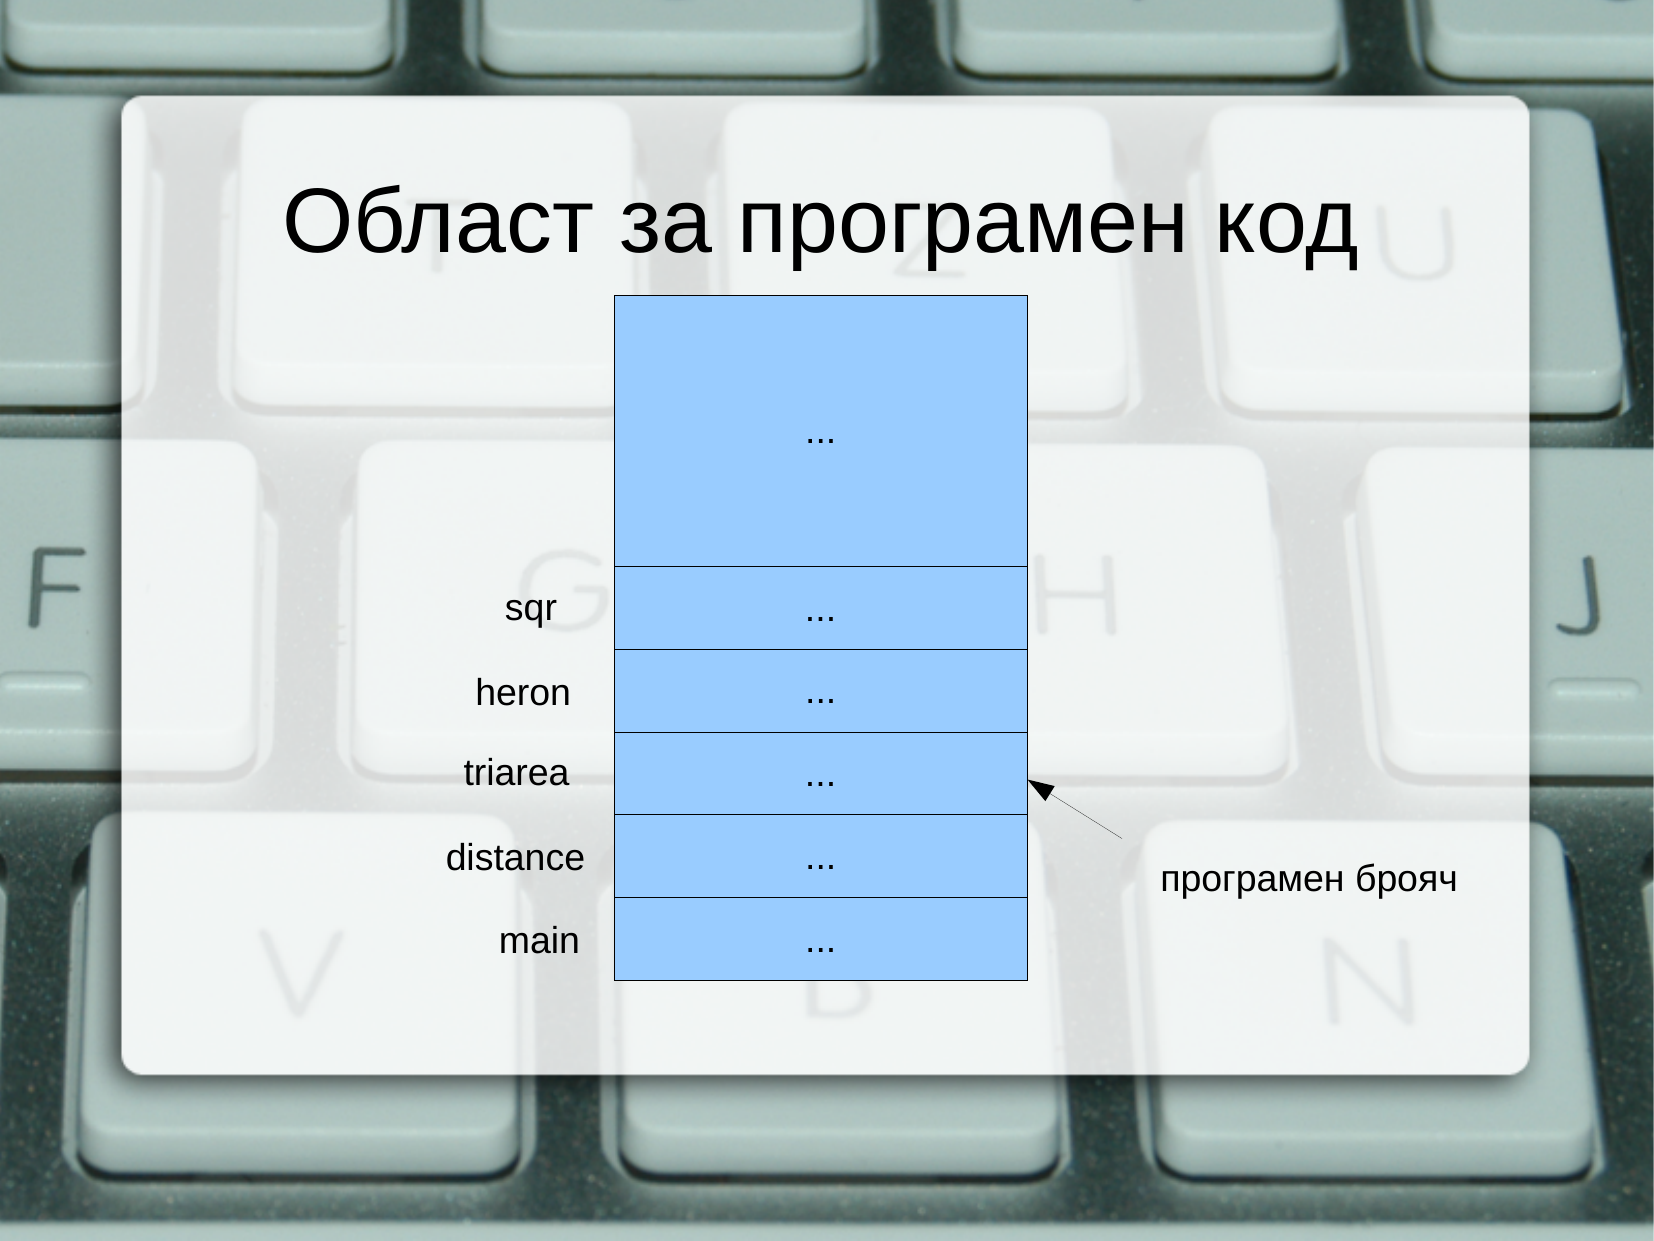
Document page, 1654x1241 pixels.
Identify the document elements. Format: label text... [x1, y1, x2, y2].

text_box triarea [448, 744, 585, 801]
text_box sqr [490, 578, 572, 636]
title Област за програмен код [135, 117, 1506, 325]
text_box heron [460, 663, 591, 721]
text_box main [484, 911, 595, 969]
text_box програмен брояч [1145, 850, 1473, 908]
text_box ... [614, 295, 1028, 566]
text_box ... [614, 815, 1028, 898]
text_box ... [614, 650, 1028, 733]
text_box ... [614, 898, 1028, 981]
text_box distance [431, 828, 601, 886]
text_box ... [614, 566, 1028, 650]
picture [0, 0, 1654, 1241]
text_box ... [614, 733, 1028, 815]
